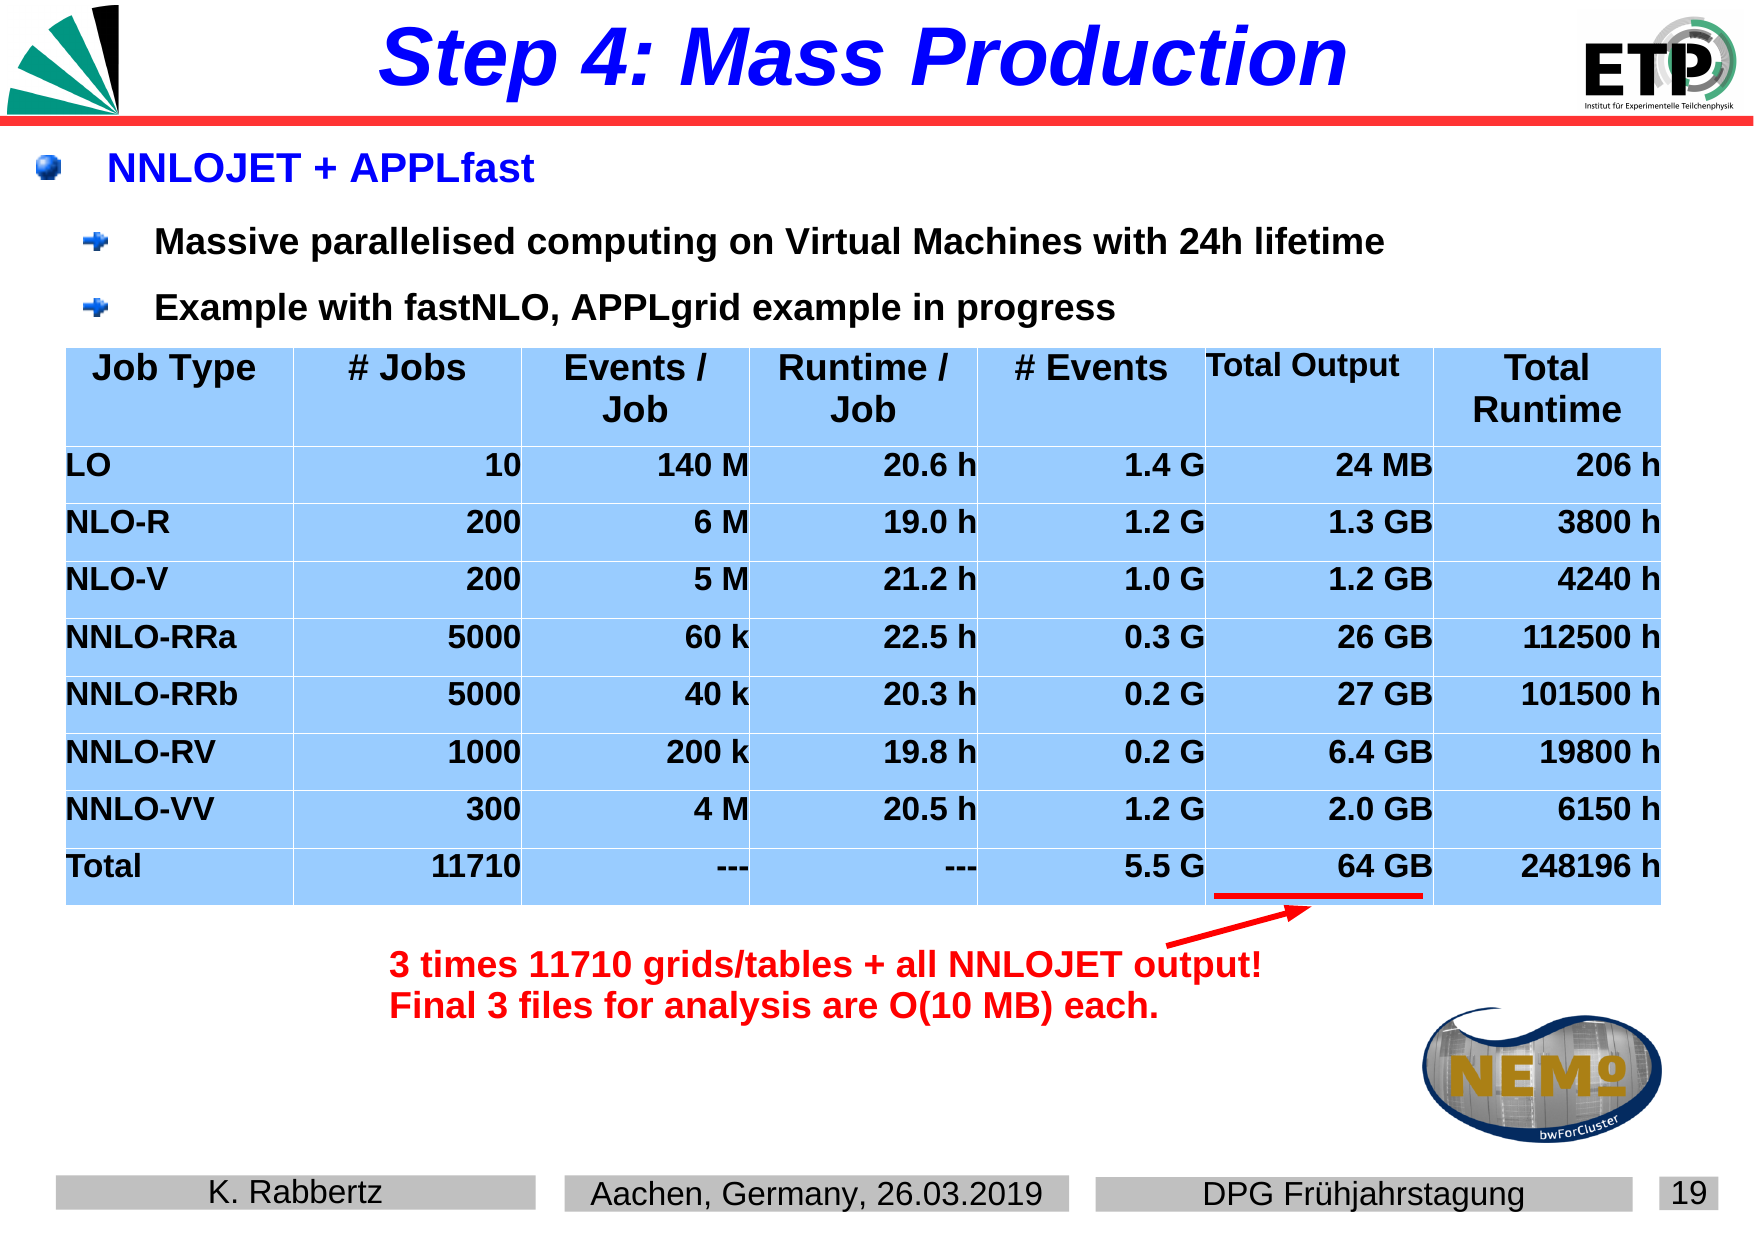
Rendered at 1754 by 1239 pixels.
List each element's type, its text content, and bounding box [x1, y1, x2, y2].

table_cell --- [522, 849, 749, 905]
table_cell 26 GB [1206, 619, 1433, 676]
table_cell 1.3 GB [1206, 504, 1433, 561]
table_cell 200 [294, 562, 521, 618]
table_cell 6150 h [1434, 791, 1661, 848]
table_cell 140 M [522, 447, 749, 503]
table_header # Events [978, 348, 1205, 446]
list NNLOJET + APPLfast Massive parallelised computing on Virtual Machines with 24h lifetime Example with fastNLO, APPLgrid example in progress [24, 144, 1730, 345]
table_cell 1.2 G [978, 504, 1205, 561]
table_header Job Type [66, 348, 293, 446]
table_cell NNLO-RRb [66, 677, 293, 733]
table_header # Jobs [294, 348, 521, 446]
table_cell 1.0 G [978, 562, 1205, 618]
table_cell 0.2 G [978, 734, 1205, 790]
table_cell NNLO-VV [66, 791, 293, 848]
table_cell 0.2 G [978, 677, 1205, 733]
table_cell NLO-R [66, 504, 293, 561]
table_cell 11710 [294, 849, 521, 905]
table_cell 4240 h [1434, 562, 1661, 618]
table_cell 1.4 G [978, 447, 1205, 503]
table_cell LO [66, 447, 293, 503]
table_cell 200 k [522, 734, 749, 790]
table_cell 10 [294, 447, 521, 503]
table_cell --- [750, 849, 977, 905]
table_cell 19.8 h [750, 734, 977, 790]
picture [1422, 1007, 1662, 1143]
picture [7, 5, 119, 116]
table_cell Total [66, 849, 293, 905]
table_header Runtime / Job [750, 348, 977, 446]
table_cell 24 MB [1206, 447, 1433, 503]
table_cell 19.0 h [750, 504, 977, 561]
title Step 4: Mass Production [123, 0, 1606, 114]
table_cell 64 GB [1206, 849, 1433, 905]
table_cell 206 h [1434, 447, 1661, 503]
text_box 3 times 11710 grids/tables + all NNLOJET output! Final 3 files for analysis are O(10 MB) each. [377, 937, 1276, 1033]
table_cell 2.0 GB [1206, 791, 1433, 848]
table_cell 1.2 GB [1206, 562, 1433, 618]
table_cell NNLO-RRa [66, 619, 293, 676]
table_cell 248196 h [1434, 849, 1661, 905]
table_cell NNLO-RV [66, 734, 293, 790]
table_cell 5 M [522, 562, 749, 618]
table_cell 5000 [294, 619, 521, 676]
picture [1606, 9, 1744, 113]
table_cell 19800 h [1434, 734, 1661, 790]
table_cell 1000 [294, 734, 521, 790]
table_cell 20.6 h [750, 447, 977, 503]
table_header Total Output [1206, 348, 1433, 446]
table_cell 60 k [522, 619, 749, 676]
table_header Events / Job [522, 348, 749, 446]
table_cell 21.2 h [750, 562, 977, 618]
table_cell 3800 h [1434, 504, 1661, 561]
table_cell 1.2 G [978, 791, 1205, 848]
table_cell 27 GB [1206, 677, 1433, 733]
table_cell 5.5 G [978, 849, 1205, 905]
table_cell 300 [294, 791, 521, 848]
table_cell 6 M [522, 504, 749, 561]
table_cell 6.4 GB [1206, 734, 1433, 790]
table_header Total Runtime [1434, 348, 1661, 446]
table_cell 112500 h [1434, 619, 1661, 676]
table_cell 0.3 G [978, 619, 1205, 676]
table_cell NLO-V [66, 562, 293, 618]
table_cell 4 M [522, 791, 749, 848]
table_cell 22.5 h [750, 619, 977, 676]
table_cell 200 [294, 504, 521, 561]
table_cell 20.3 h [750, 677, 977, 733]
table_cell 101500 h [1434, 677, 1661, 733]
table_cell 40 k [522, 677, 749, 733]
table_cell 5000 [294, 677, 521, 733]
table_cell 20.5 h [750, 791, 977, 848]
